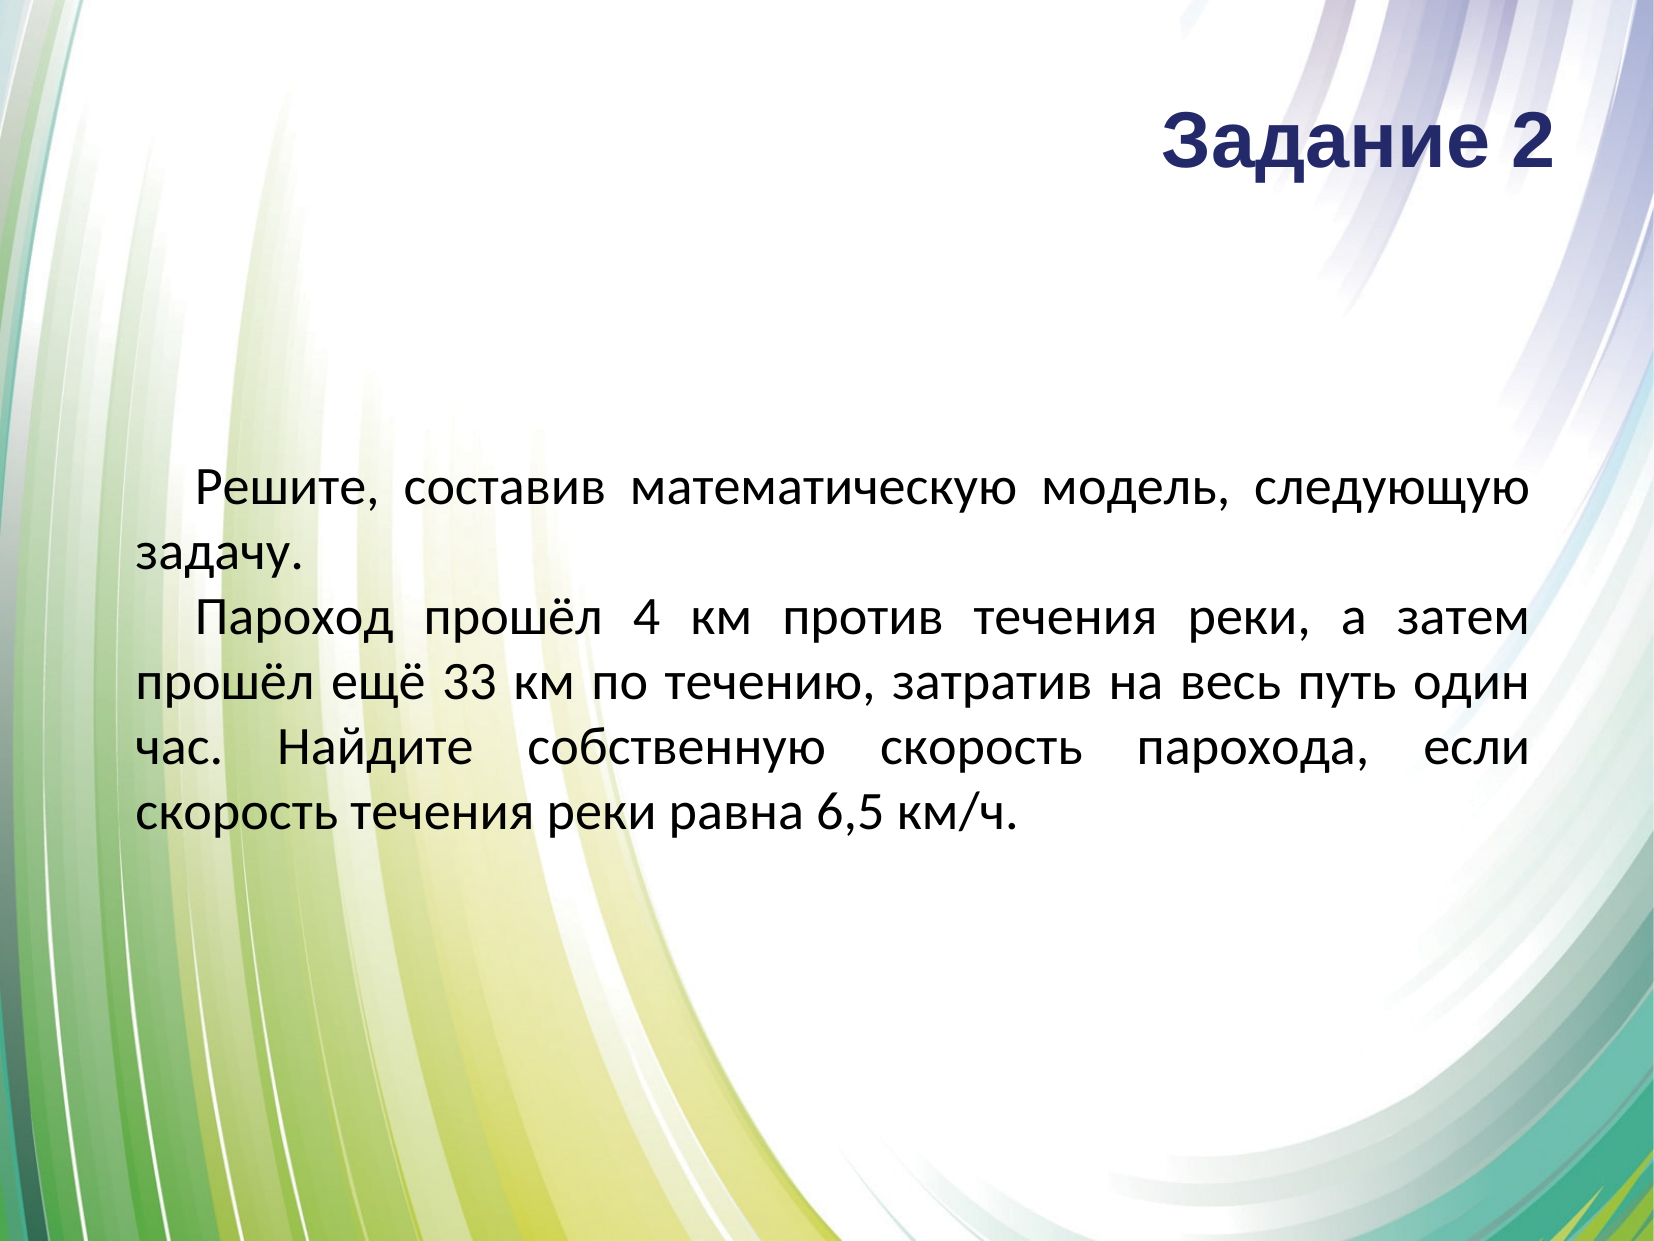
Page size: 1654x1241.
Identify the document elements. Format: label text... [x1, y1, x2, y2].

picture [0, 0, 1654, 1241]
text_box Решите, составив математическую модель, следующую задачу. Пароход прошёл 4 км против течения реки, а затем прошёл ещё 33 км по течению, затратив на весь путь один час. Найдите собственную скорость парохода, если скорость течения реки равна 6,5 км/ч. [120, 442, 1548, 849]
text_box Задание 2 [58, 58, 1571, 215]
